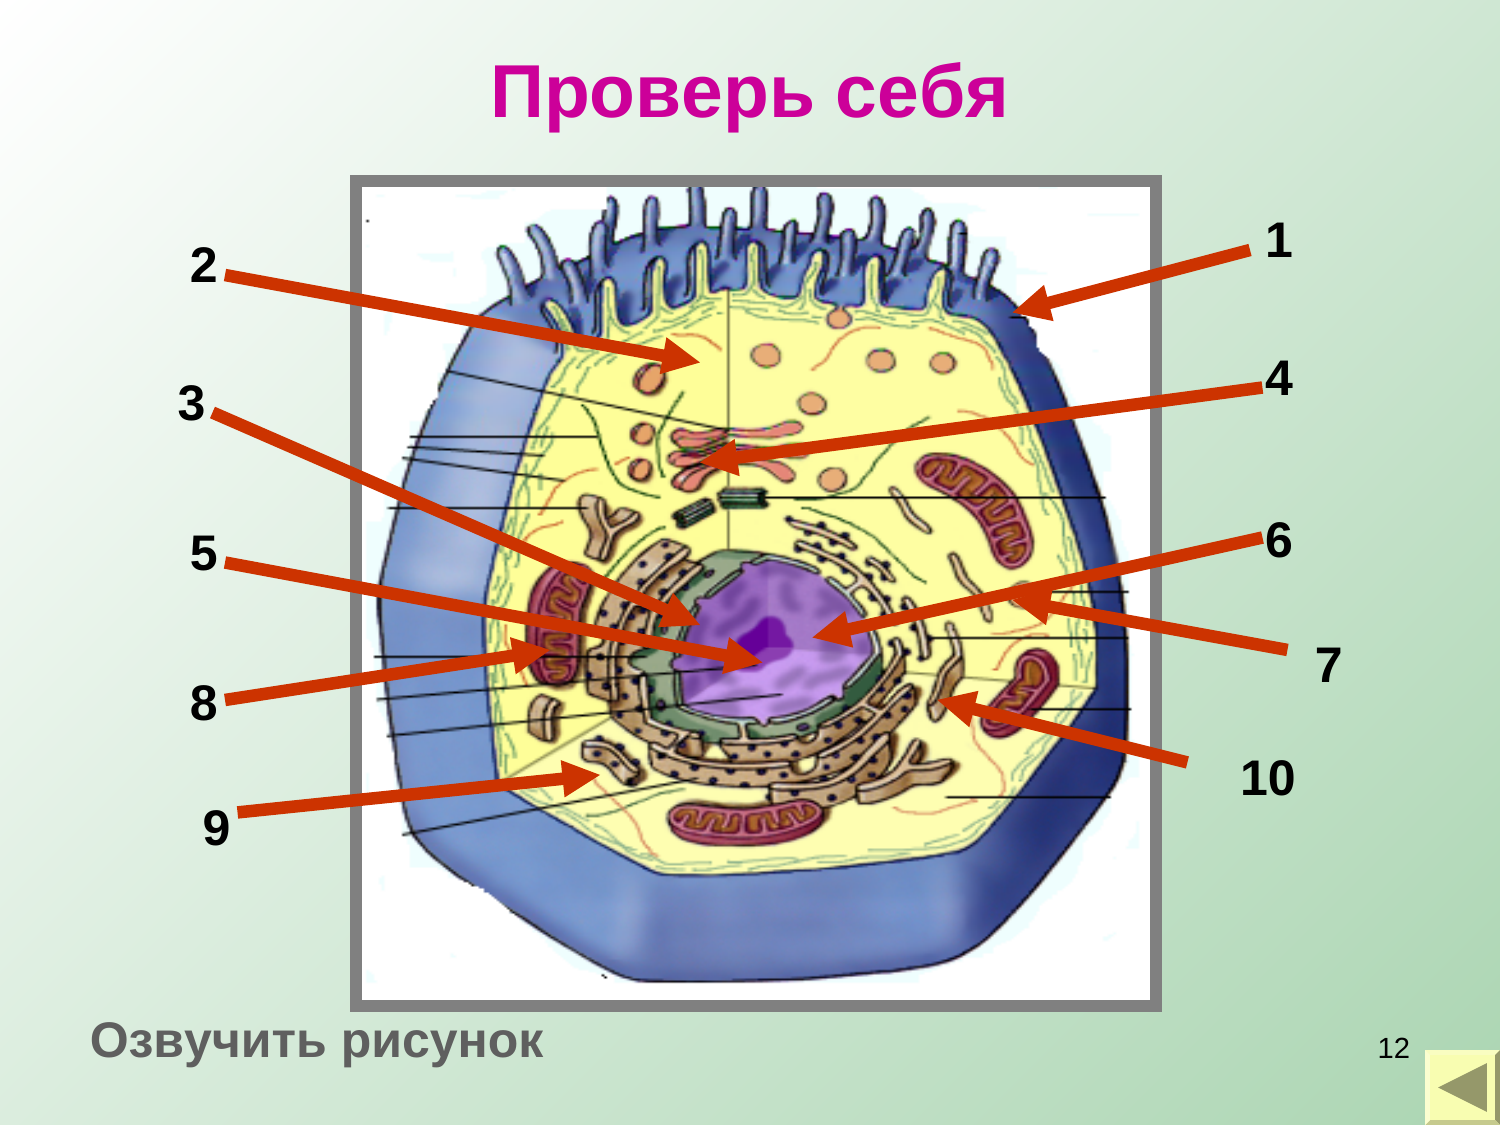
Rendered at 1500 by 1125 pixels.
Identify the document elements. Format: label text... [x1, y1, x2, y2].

text_box 9 [187, 787, 246, 863]
text_box 4 [1250, 337, 1308, 413]
text_box 2 [175, 224, 233, 301]
text_box 6 [1250, 499, 1308, 576]
text_box 3 [162, 362, 221, 438]
text_box [1427, 1050, 1500, 1125]
text_box Озвучить рисунок [75, 999, 559, 1076]
text_box 1 [1250, 199, 1308, 276]
text_box 5 [175, 512, 233, 588]
text_box 10 [1225, 737, 1311, 813]
text_box Проверь себя [337, 37, 1163, 138]
text_box 7 [1299, 624, 1359, 701]
picture [362, 187, 1150, 1000]
picture [1051, 570, 1150, 618]
text_box 8 [175, 662, 233, 738]
